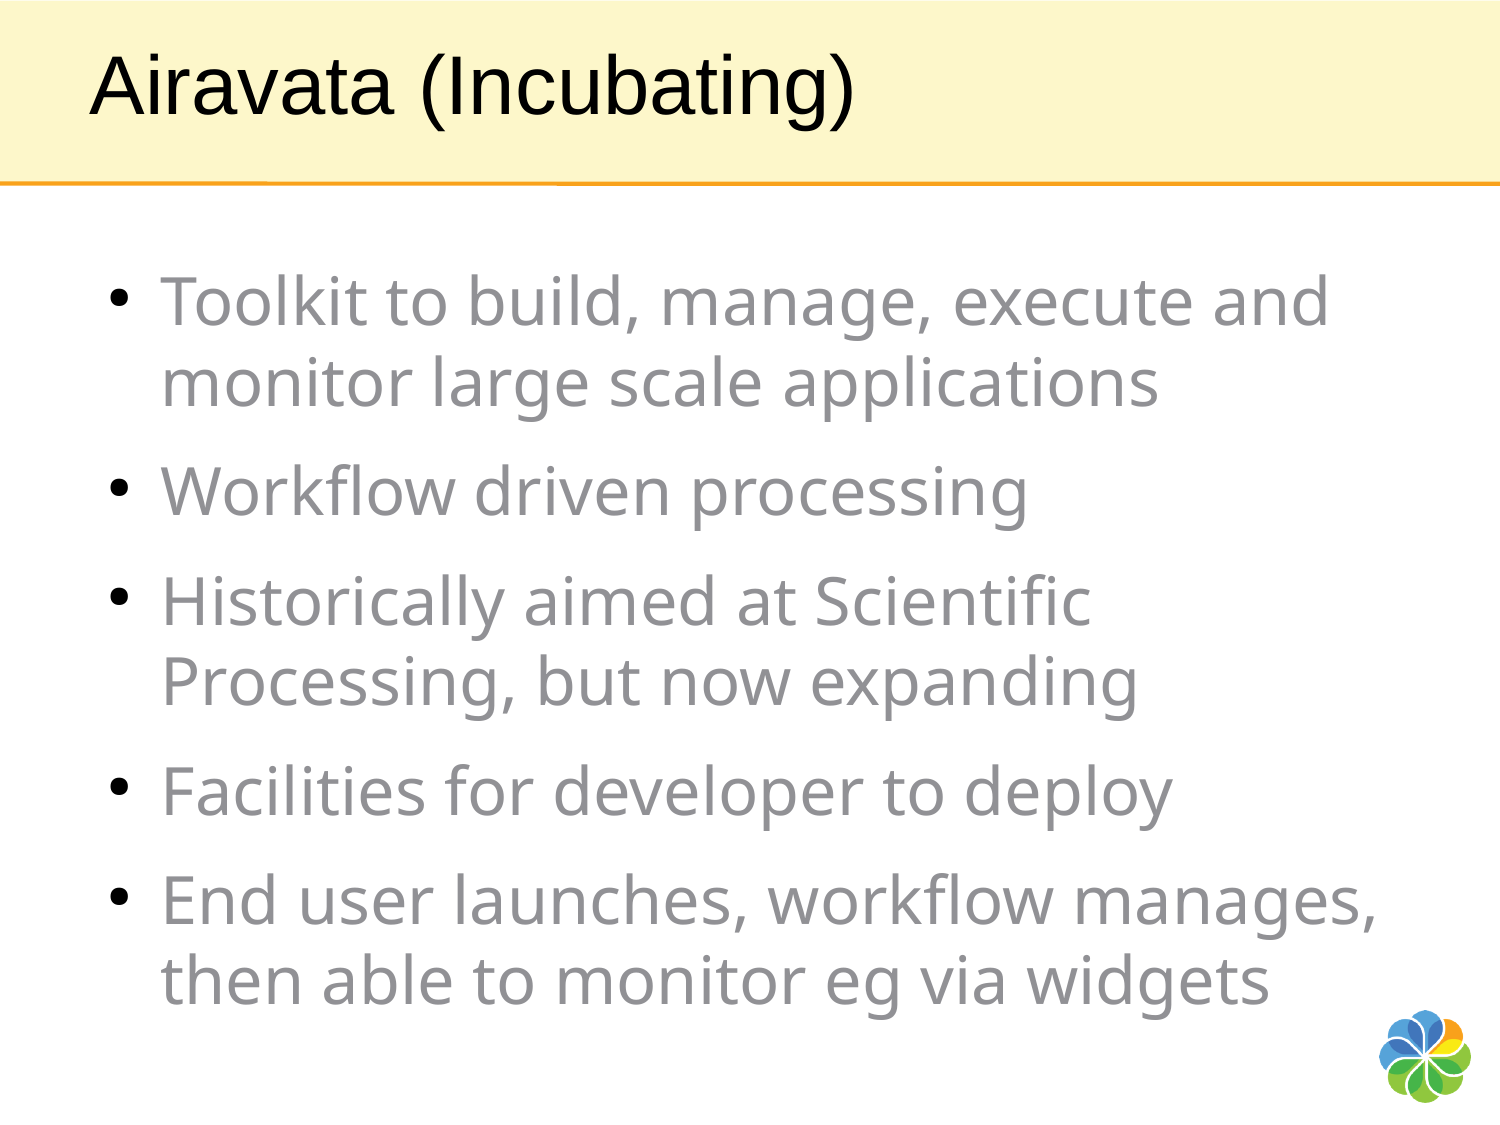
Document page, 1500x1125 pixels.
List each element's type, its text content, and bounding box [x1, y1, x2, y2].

list [75, 356, 738, 1005]
picture [1379, 1093, 1471, 1103]
list [761, 251, 1425, 1005]
title Airavata (Incubating) [75, 24, 1425, 163]
list Toolkit to build, manage, execute and monitor large scale applications Workflow driven processing Historically aimed at Scientific Processing, but now expanding Facilities for developer to deploy End user launches, workflow manages, then able to monitor eg via widgets [75, 251, 1477, 1093]
